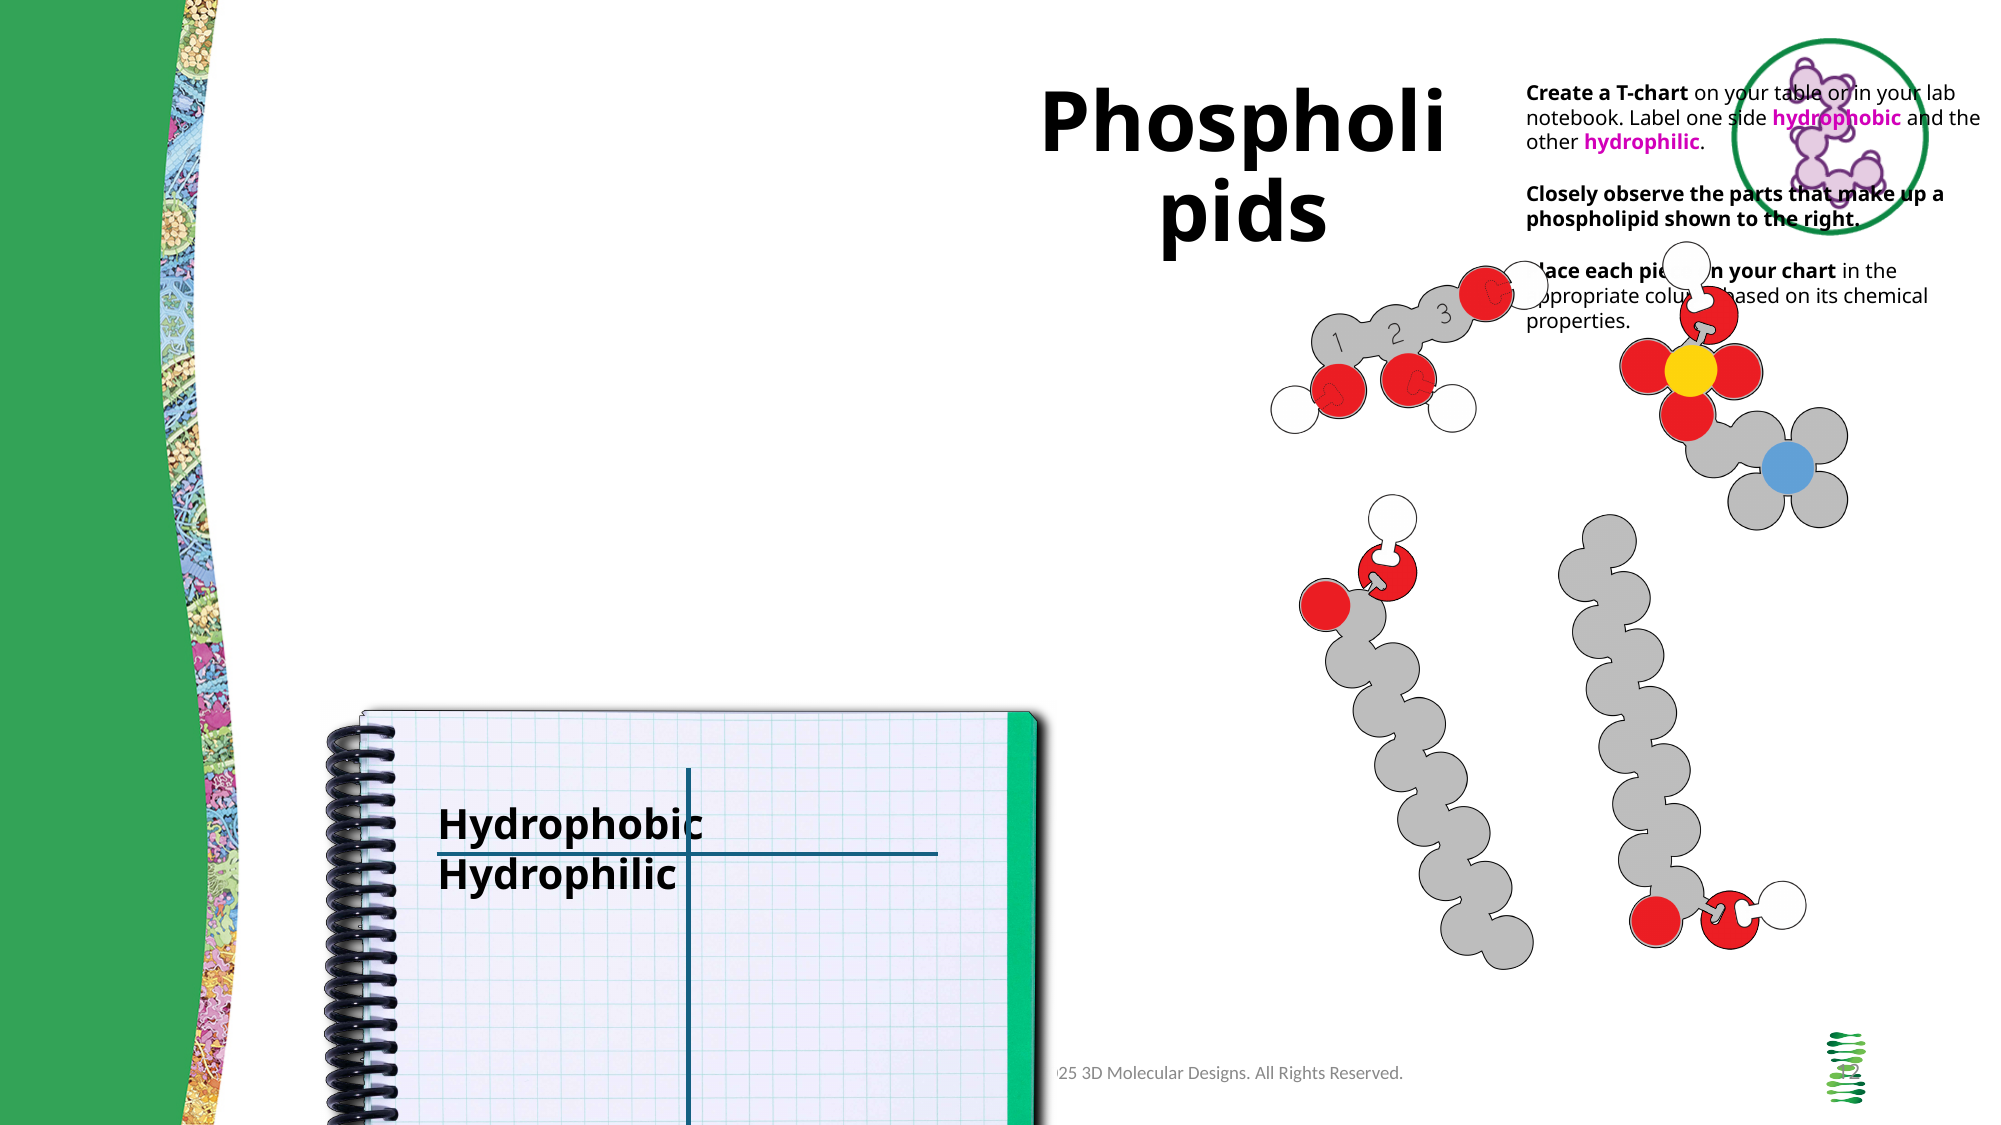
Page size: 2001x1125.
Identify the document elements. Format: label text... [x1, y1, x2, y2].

picture [1547, 506, 1811, 955]
picture [1264, 257, 1553, 441]
list Phospholipids [235, 72, 1732, 198]
slide_number 12 [1821, 1042, 1929, 1103]
picture [1588, 234, 1892, 573]
text_box Hydrophobic Hydrophilic [691, 790, 969, 856]
picture [1290, 490, 1555, 990]
picture [320, 700, 1057, 1125]
list Create a T-chart on your table or in your lab notebook. Label one side hydrophobic and the other hydrophilic. Closely observe the parts that make up a phospholipid shown to the right. Place each piece on your chart in the appropriate column based on its chemical properties. [320, 218, 1216, 635]
text_box Hydrophobic Hydrophilic [422, 790, 686, 856]
